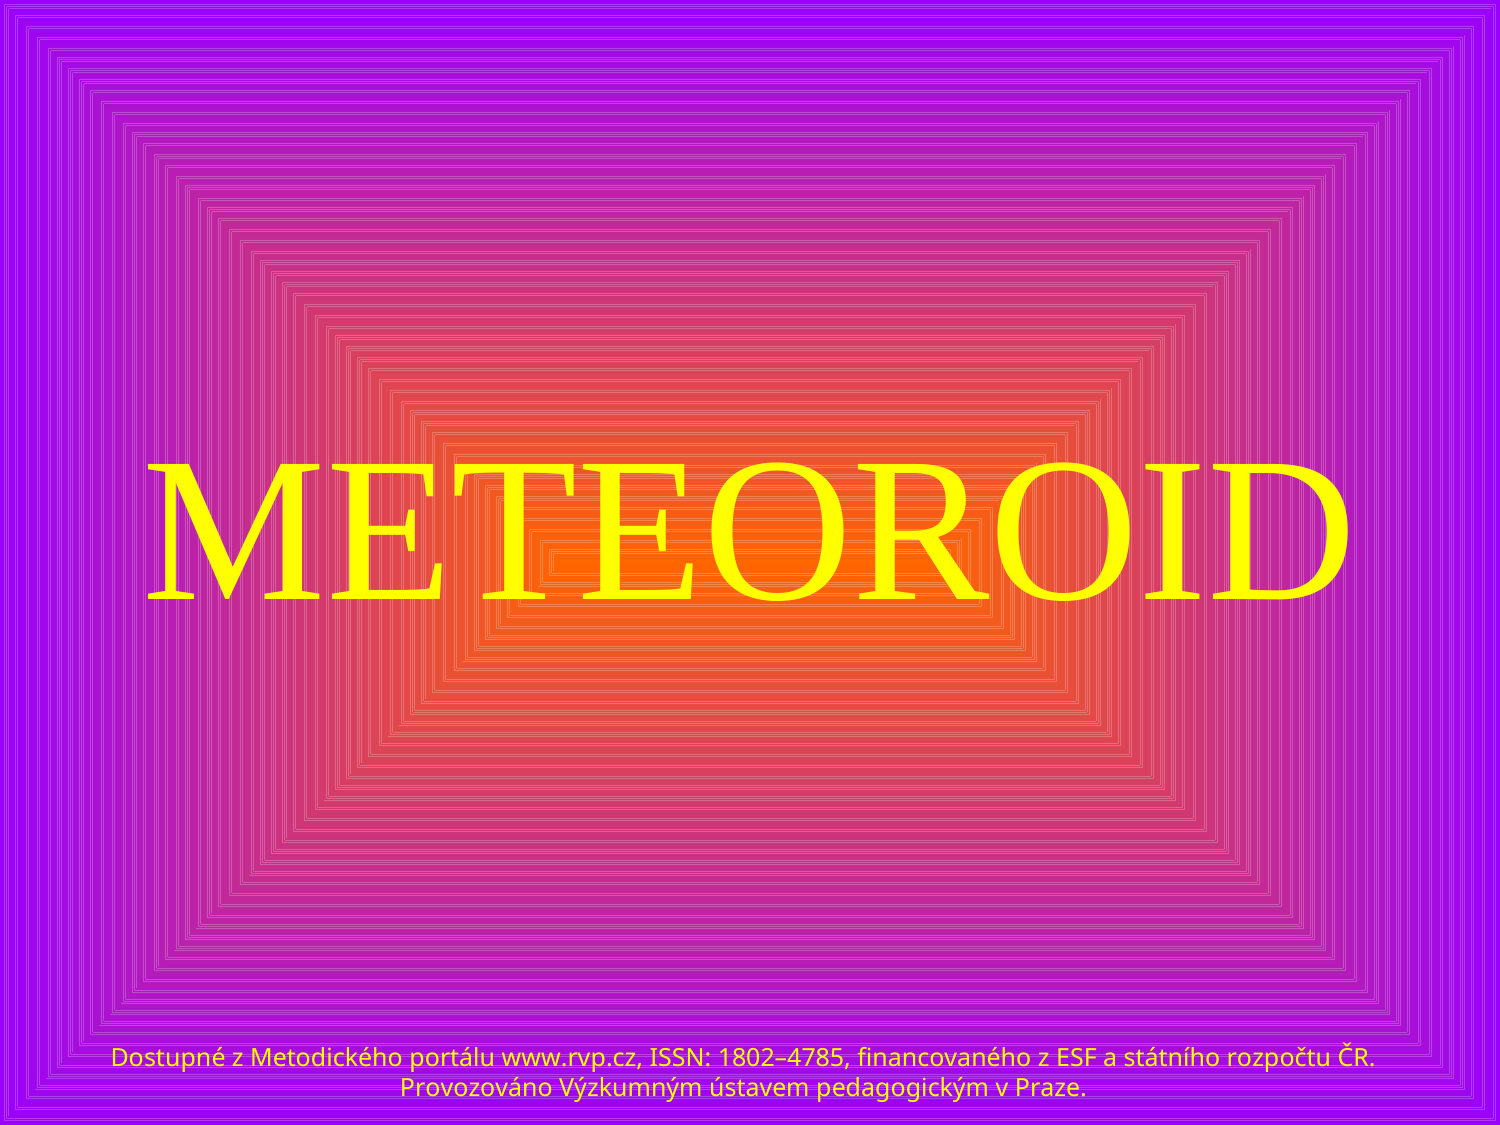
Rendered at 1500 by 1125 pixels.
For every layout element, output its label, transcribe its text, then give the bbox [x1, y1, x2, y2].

text_box METEOROID [0, 385, 1500, 649]
text_box Dostupné z Metodického portálu www.rvp.cz, ISSN: 1802–4785, financovaného z ESF a státního rozpočtu ČR. Provozováno Výzkumným ústavem pedagogickým v Praze. [35, 1041, 1454, 1102]
